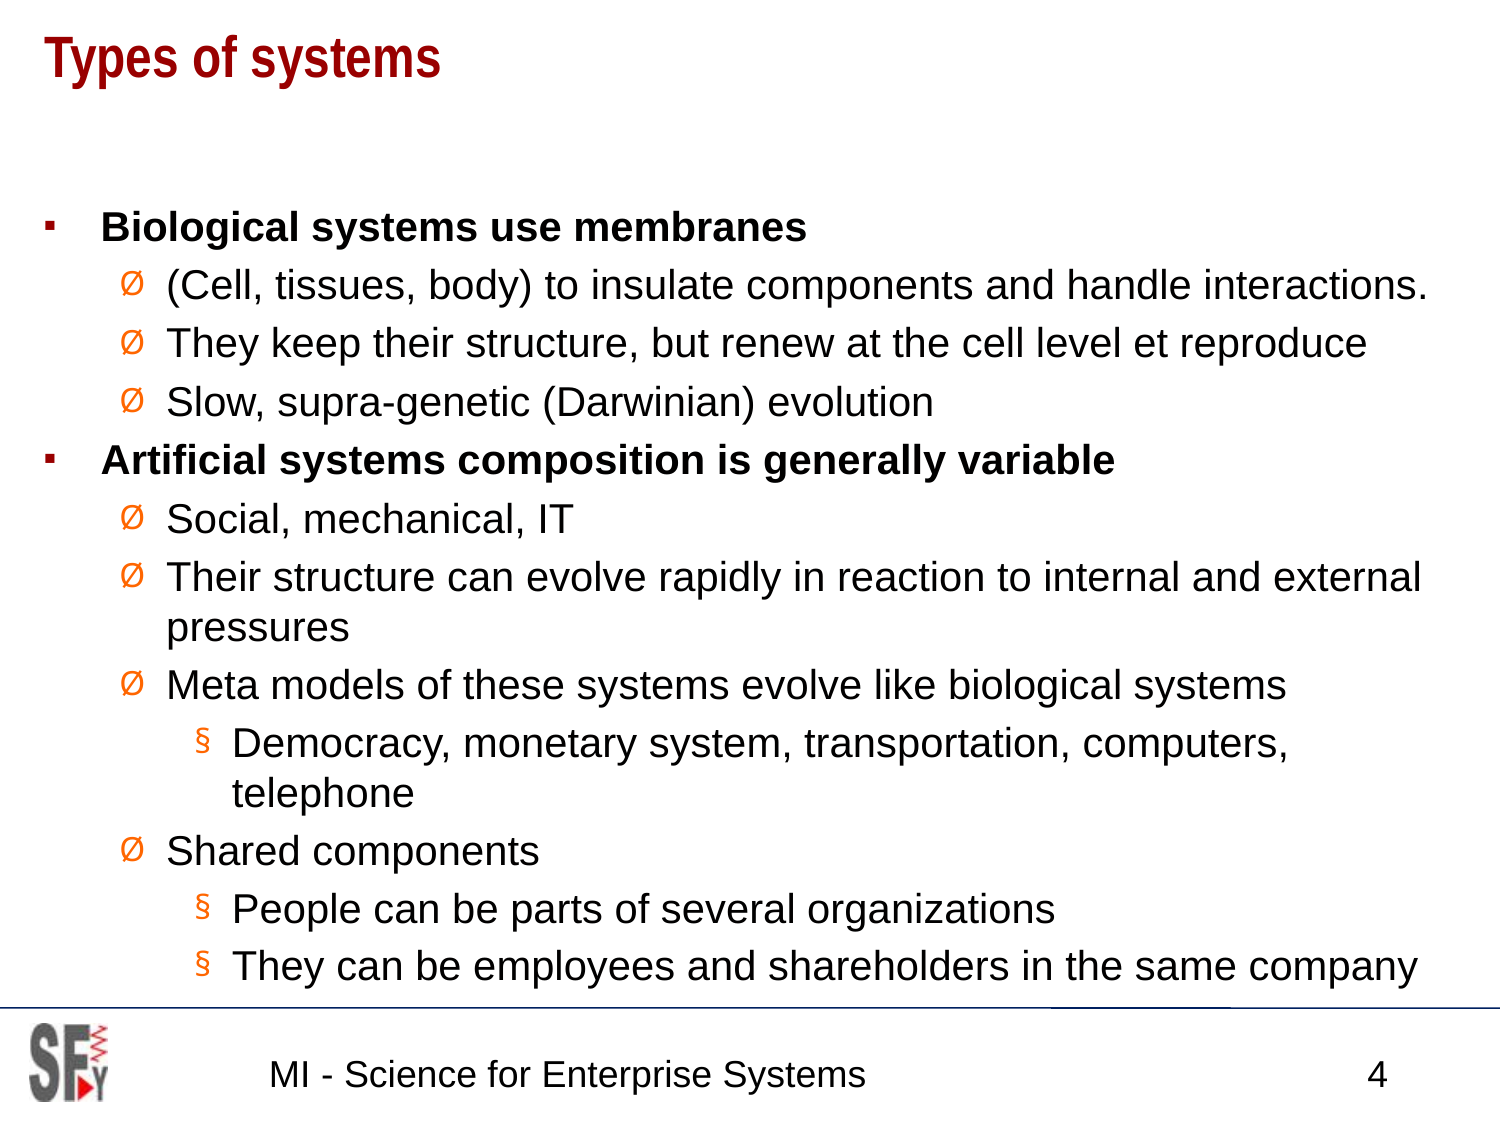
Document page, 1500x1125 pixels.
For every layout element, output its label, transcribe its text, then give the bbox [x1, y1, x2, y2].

title Types of systems [29, 12, 1471, 138]
picture [29, 1023, 108, 1102]
footer MI - Science for Enterprise Systems [253, 1034, 1336, 1103]
list Biological systems use membranes (Cell, tissues, body) to insulate components and handle interactions. They keep their structure, but renew at the cell level et reproduce Slow, supra-genetic (Darwinian) evolution Artificial systems composition is generally variable Social, mechanical, IT Their structure can evolve rapidly in reaction to internal and external pressures Meta models of these systems evolve like biological systems Democracy, monetary system, transportation, computers, telephone Shared components People can be parts of several organizations They can be employees and shareholders in the same company [29, 184, 1471, 988]
slide_number <numéro> [1352, 1034, 1490, 1103]
